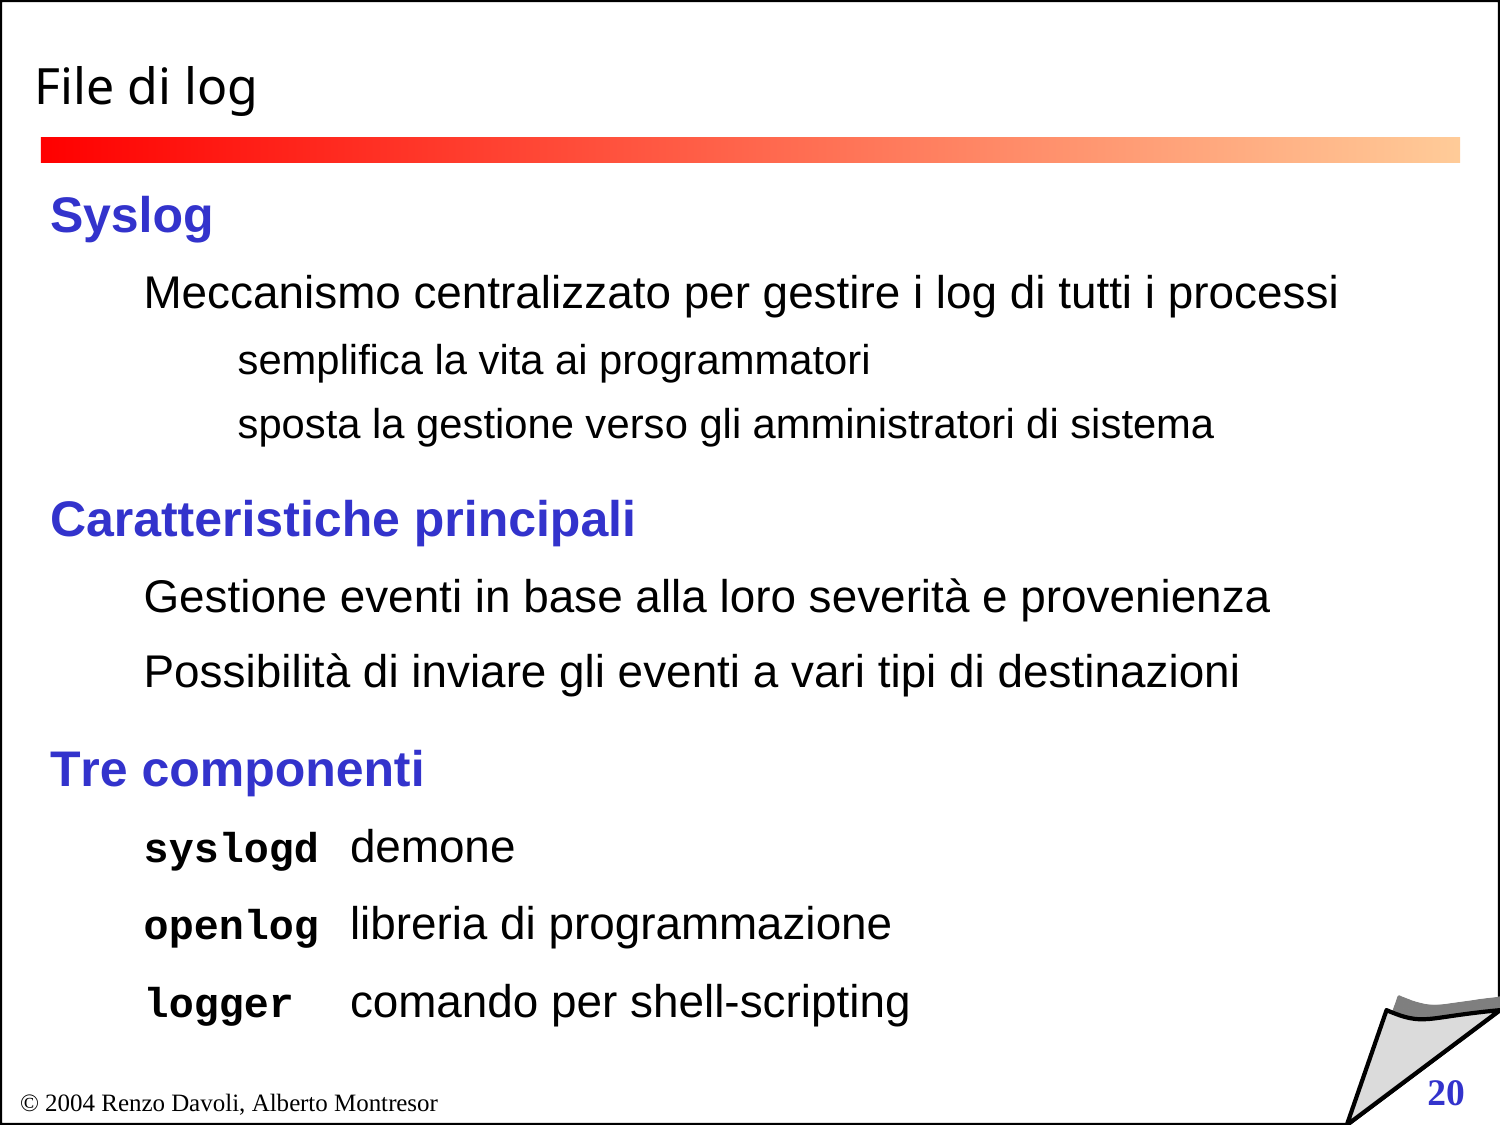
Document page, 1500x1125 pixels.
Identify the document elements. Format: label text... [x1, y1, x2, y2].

list Syslog Meccanismo centralizzato per gestire i log di tutti i processi semplifica la vita ai programmatori sposta la gestione verso gli amministratori di sistema Caratteristiche principali Gestione eventi in base alla loro severità e provenienza Possibilità di inviare gli eventi a vari tipi di destinazioni Tre componenti syslogd demone openlog libreria di programmazione logger comando per shell-scripting [50, 187, 1450, 1032]
title File di log [34, 44, 1466, 131]
